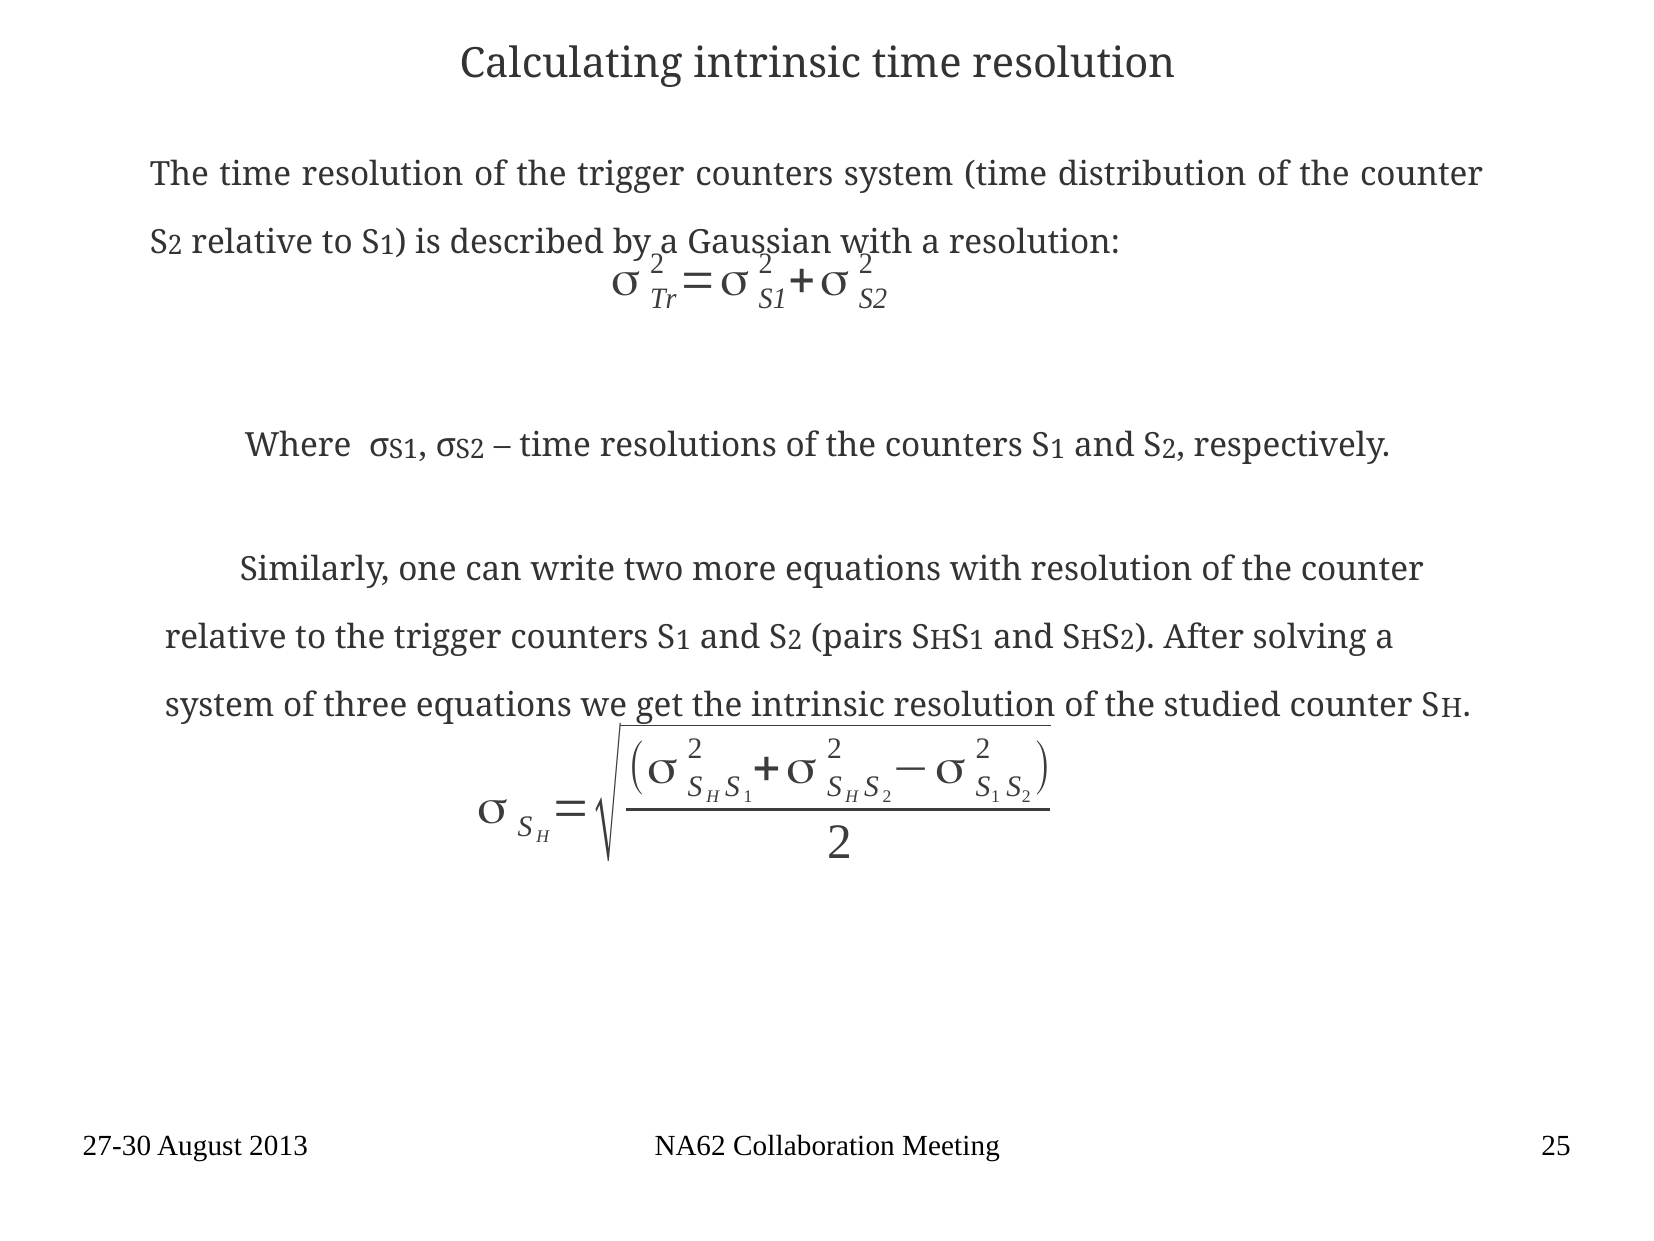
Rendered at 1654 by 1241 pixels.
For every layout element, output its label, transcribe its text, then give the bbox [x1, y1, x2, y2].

chart [600, 246, 901, 316]
chart [465, 721, 1066, 871]
text_box Calculating intrinsic time resolution [375, 25, 1261, 89]
text_box The time resolution of the trigger counters system (time distribution of the counter S2 relative to S1) is described by a Gaussian with a resolution: Where σS1, σS2 – time resolutions of the counters S1 and S2, respectively. [135, 120, 1501, 425]
text_box Similarly, one can write two more equations with resolution of the counter relative to the trigger counters S1 and S2 (pairs SHS1 and SHS2). After solving a system of three equations we get the intrinsic resolution of the studied counter SH. [150, 514, 1501, 825]
